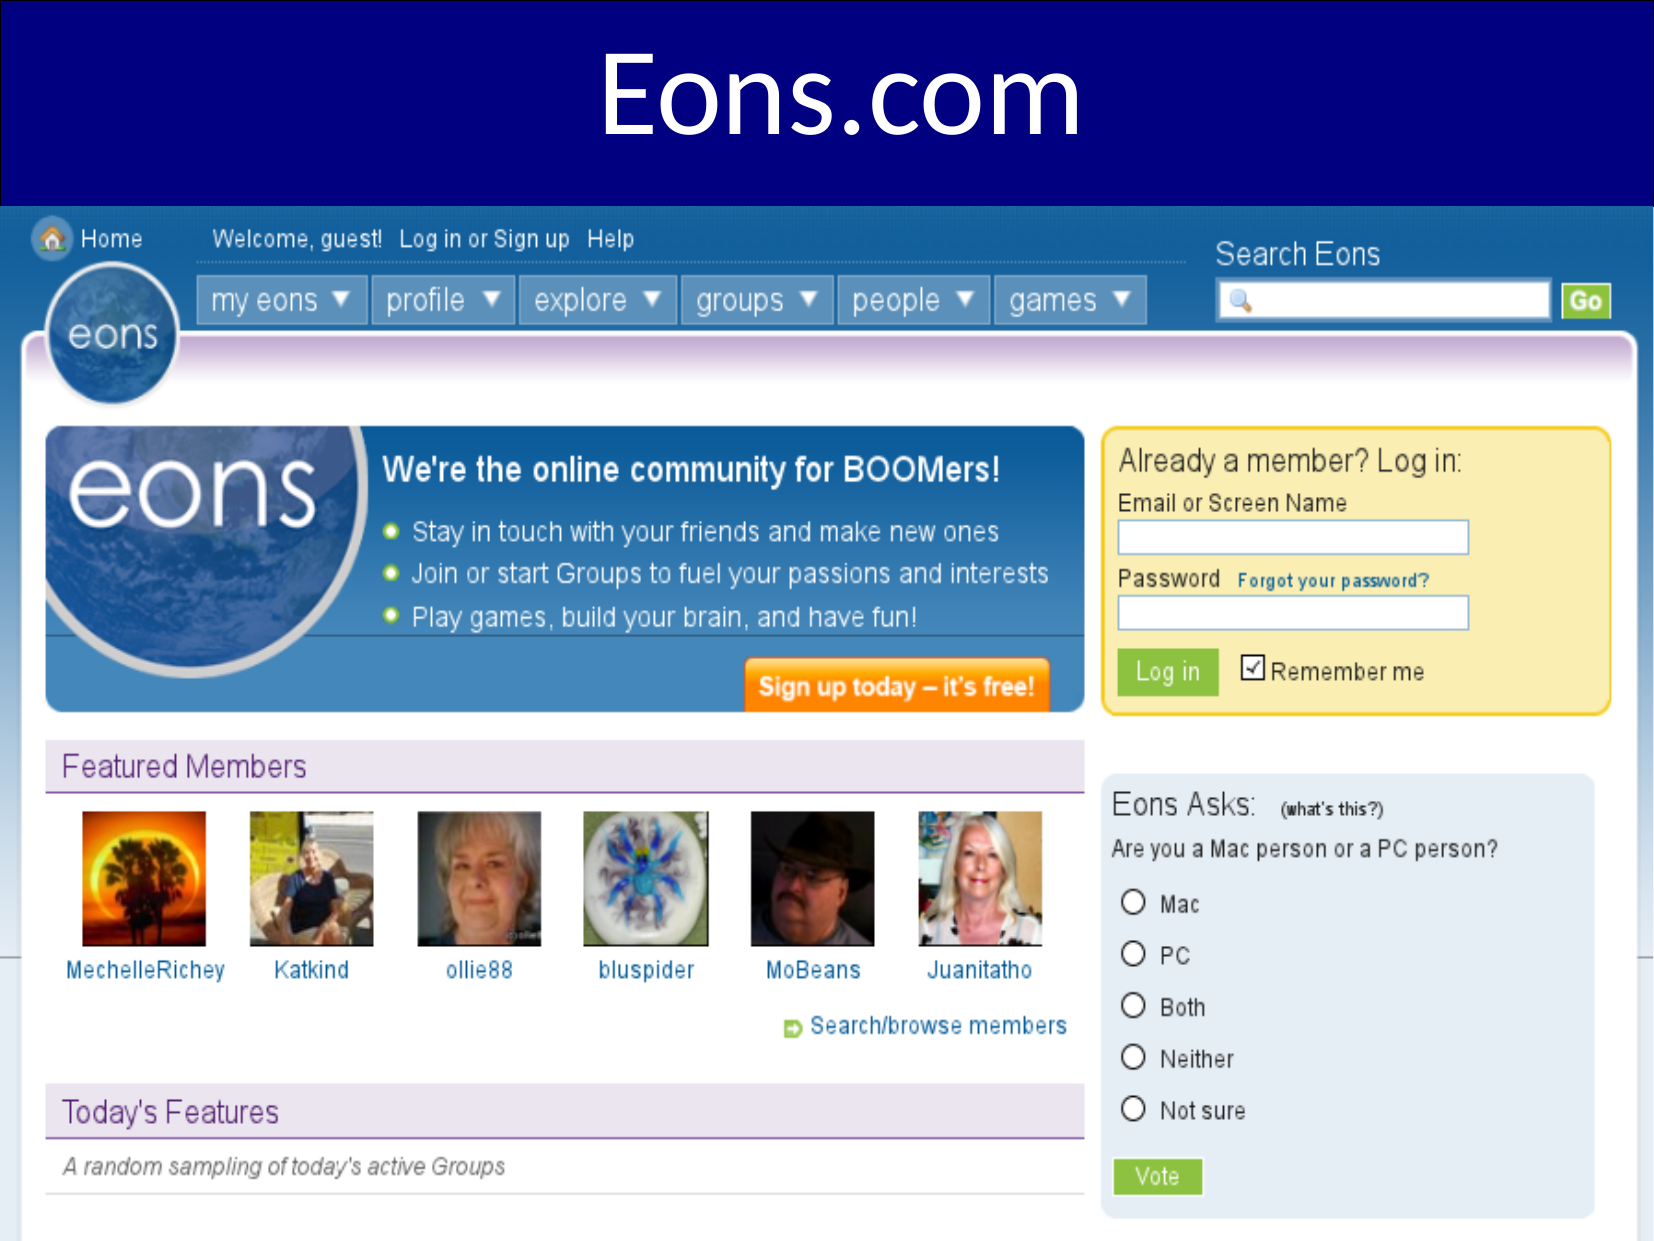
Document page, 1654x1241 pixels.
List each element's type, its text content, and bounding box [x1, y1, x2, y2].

title Eons.com [0, 0, 1654, 206]
picture [0, 206, 1654, 1241]
